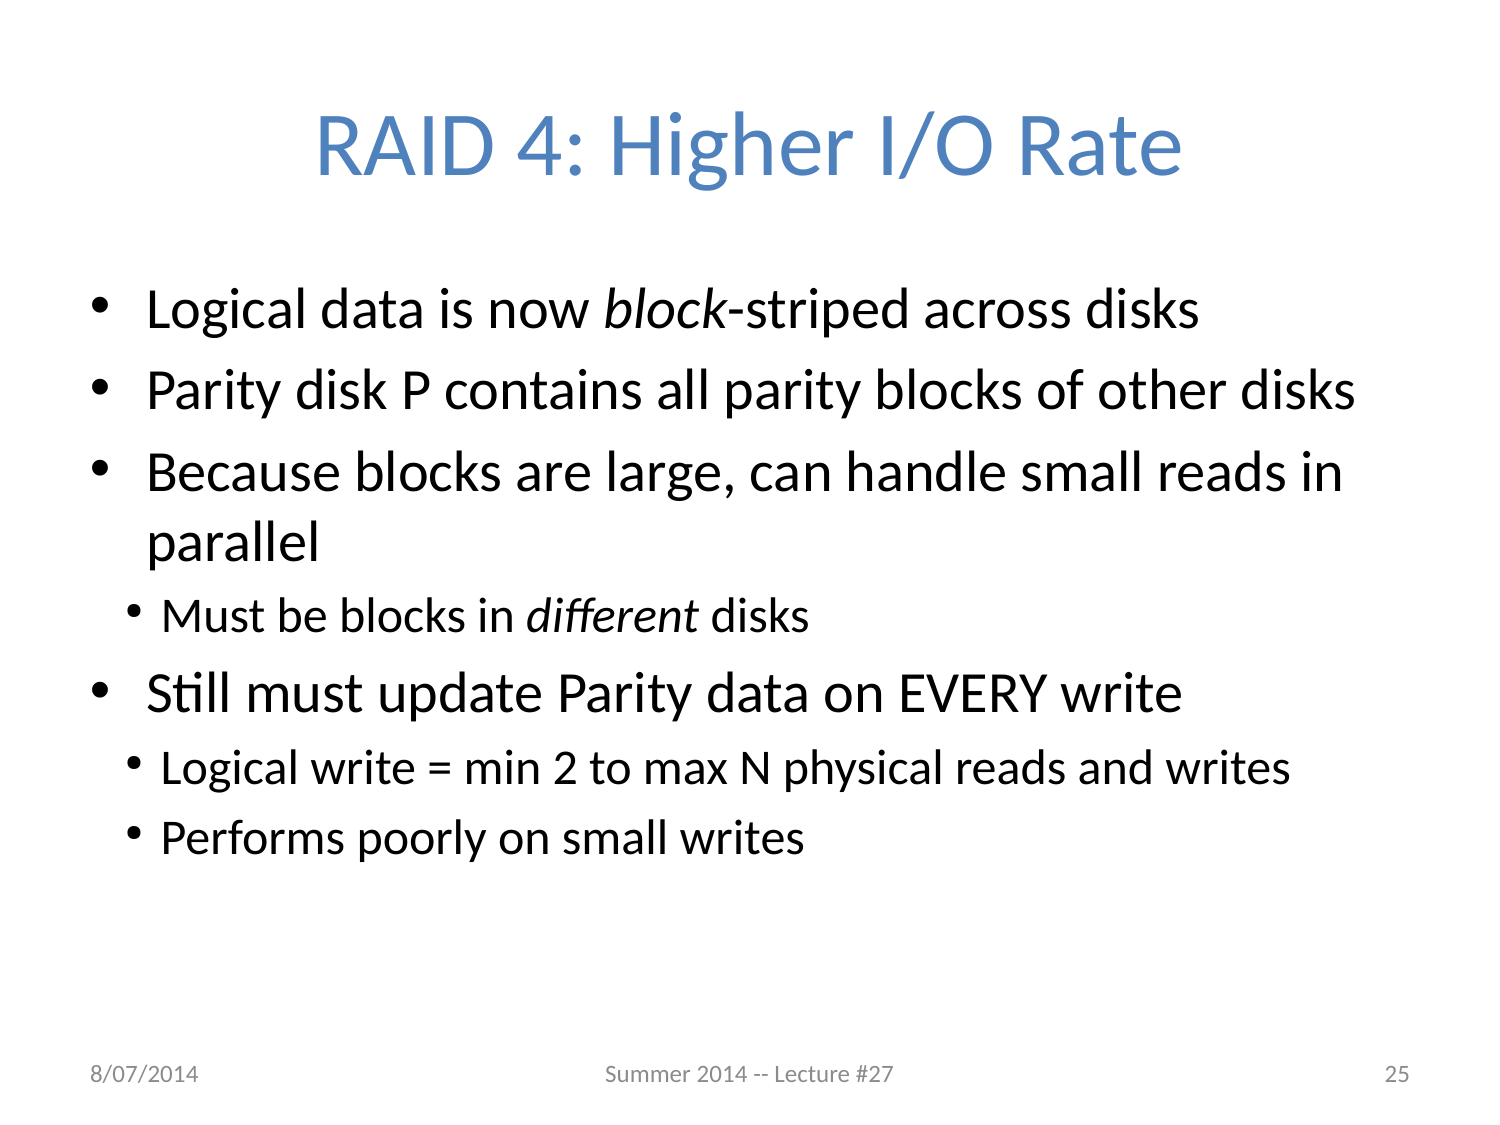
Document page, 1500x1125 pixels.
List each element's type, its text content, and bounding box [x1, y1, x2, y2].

slide_number 8/07/2014 [75, 1073, 425, 1103]
title RAID 4: Higher I/O Rate [75, 45, 1425, 233]
slide_number <number> [1074, 1073, 1425, 1103]
text_box Logical data is now block-striped across disks Parity disk P contains all parity blocks of other disks Because blocks are large, can handle small reads in parallel Must be blocks in different disks Still must update Parity data on EVERY write Logical write = min 2 to max N physical reads and writes Performs poorly on small writes [74, 262, 1425, 1073]
footer Summer 2014 -- Lecture #27 [512, 1073, 988, 1103]
